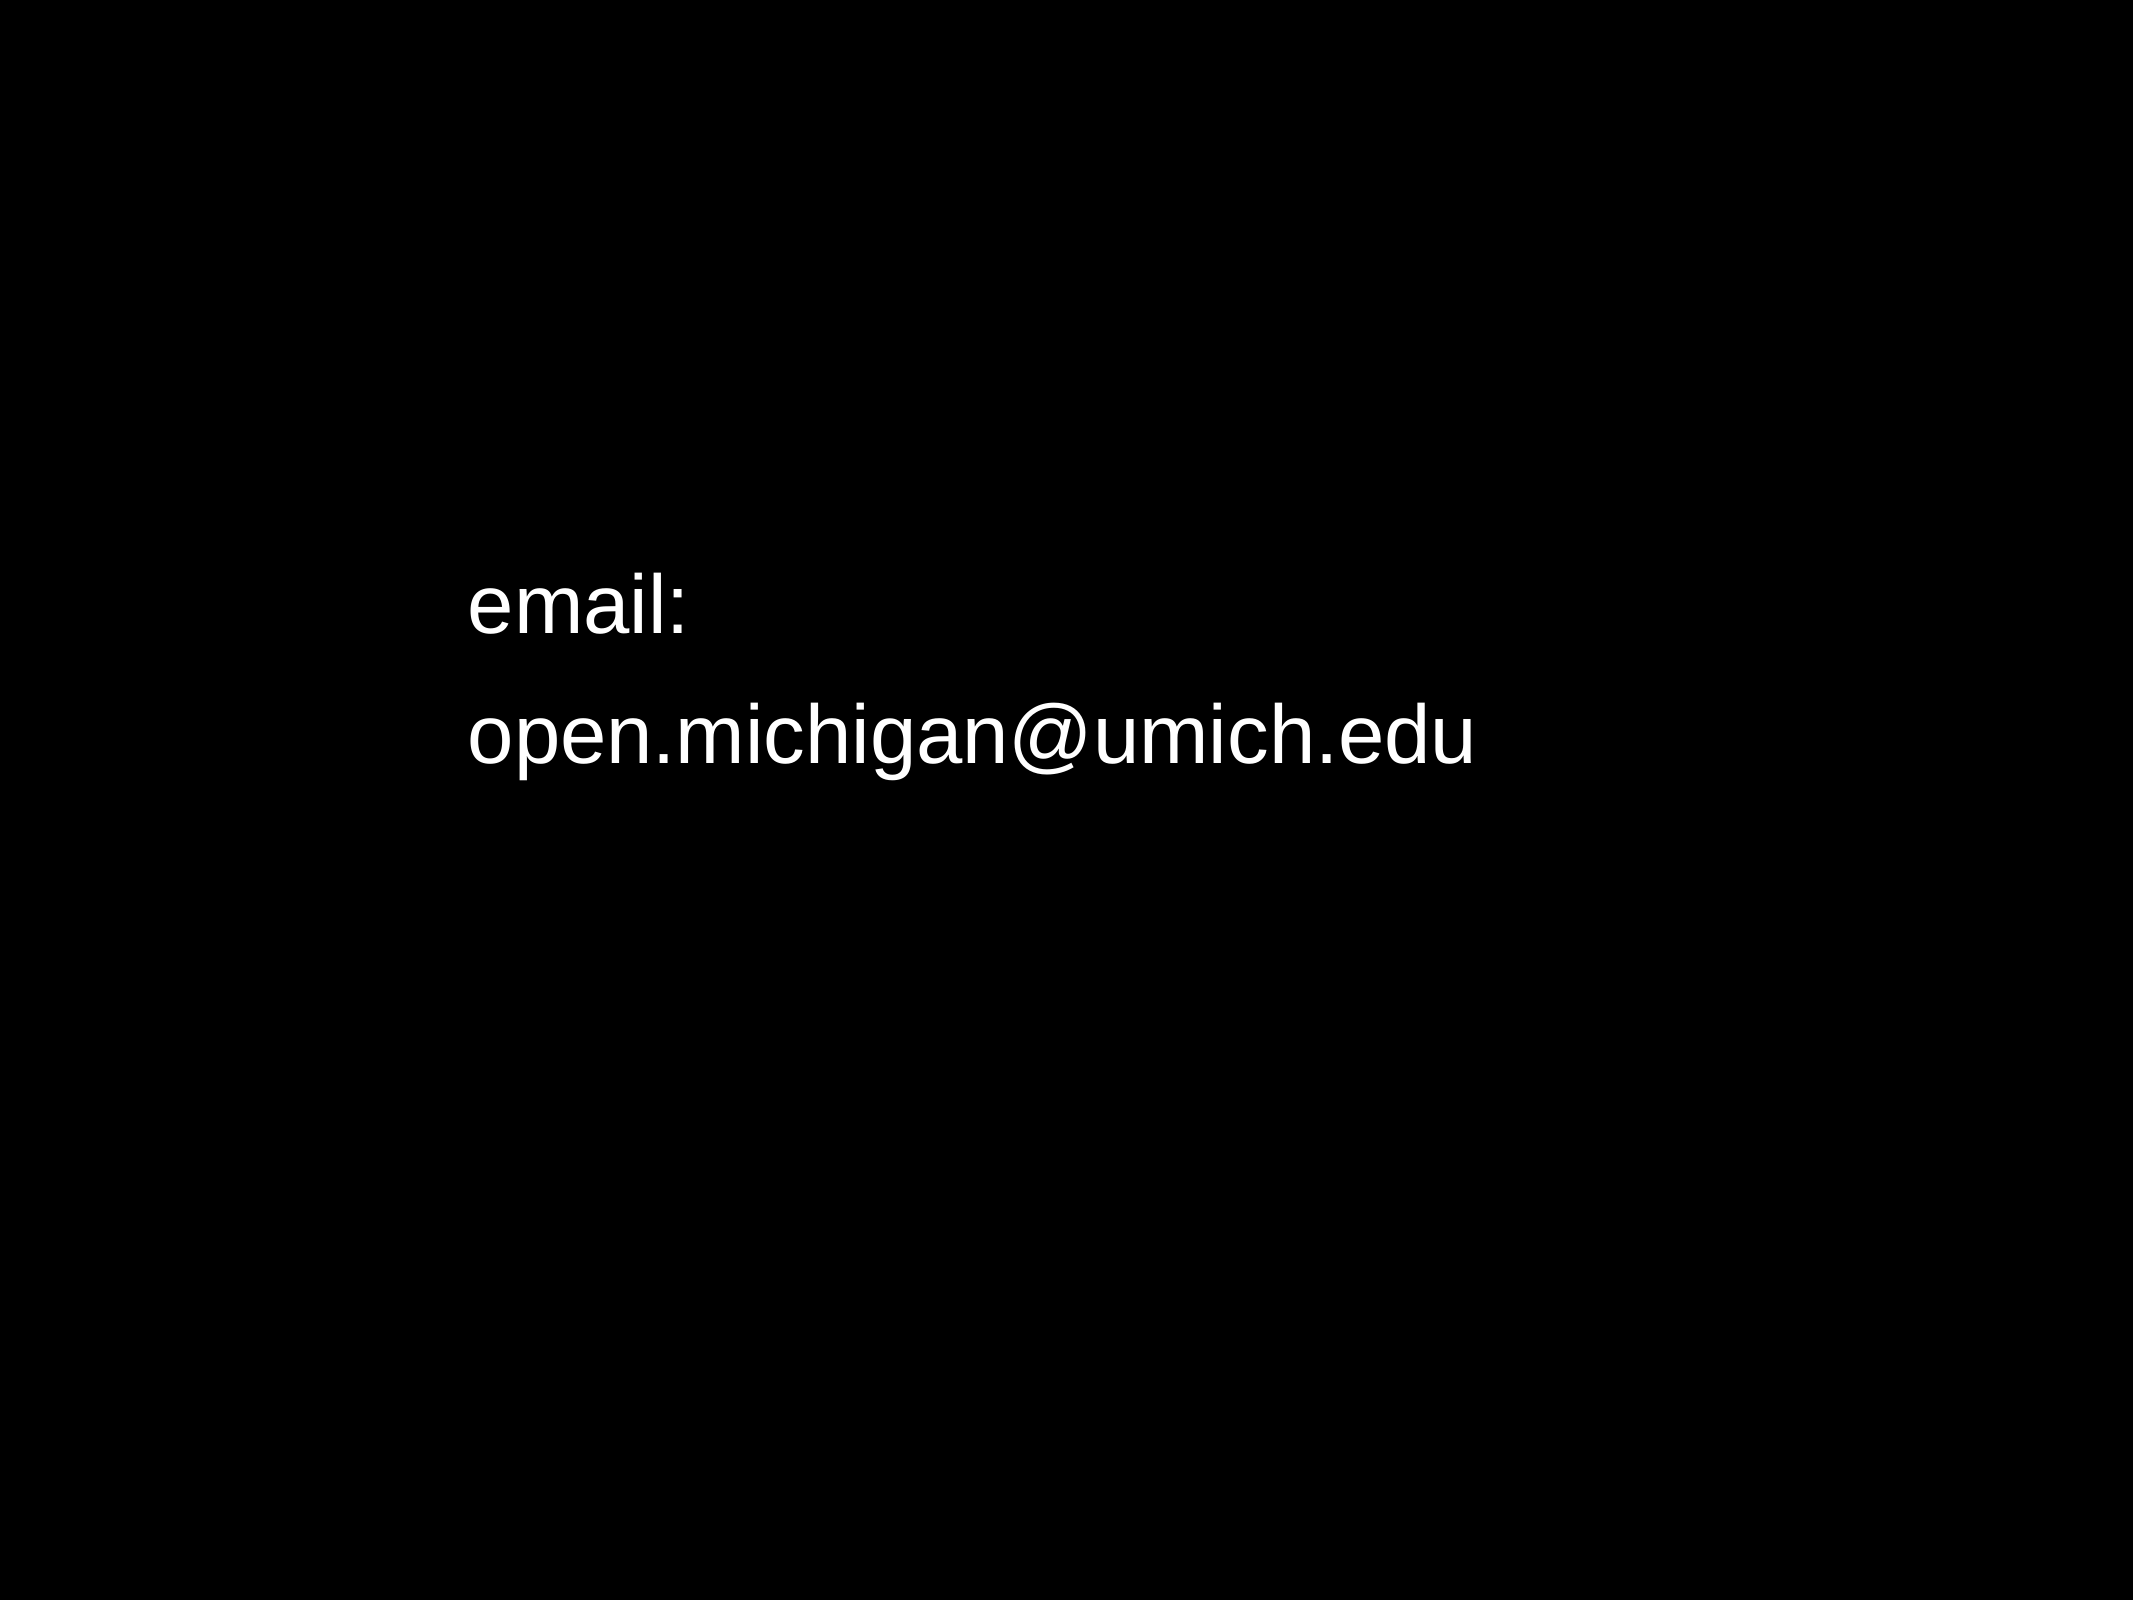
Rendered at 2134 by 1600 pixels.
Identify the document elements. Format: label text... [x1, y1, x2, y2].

text_box email: open.michigan@umich.edu [426, 520, 1478, 781]
